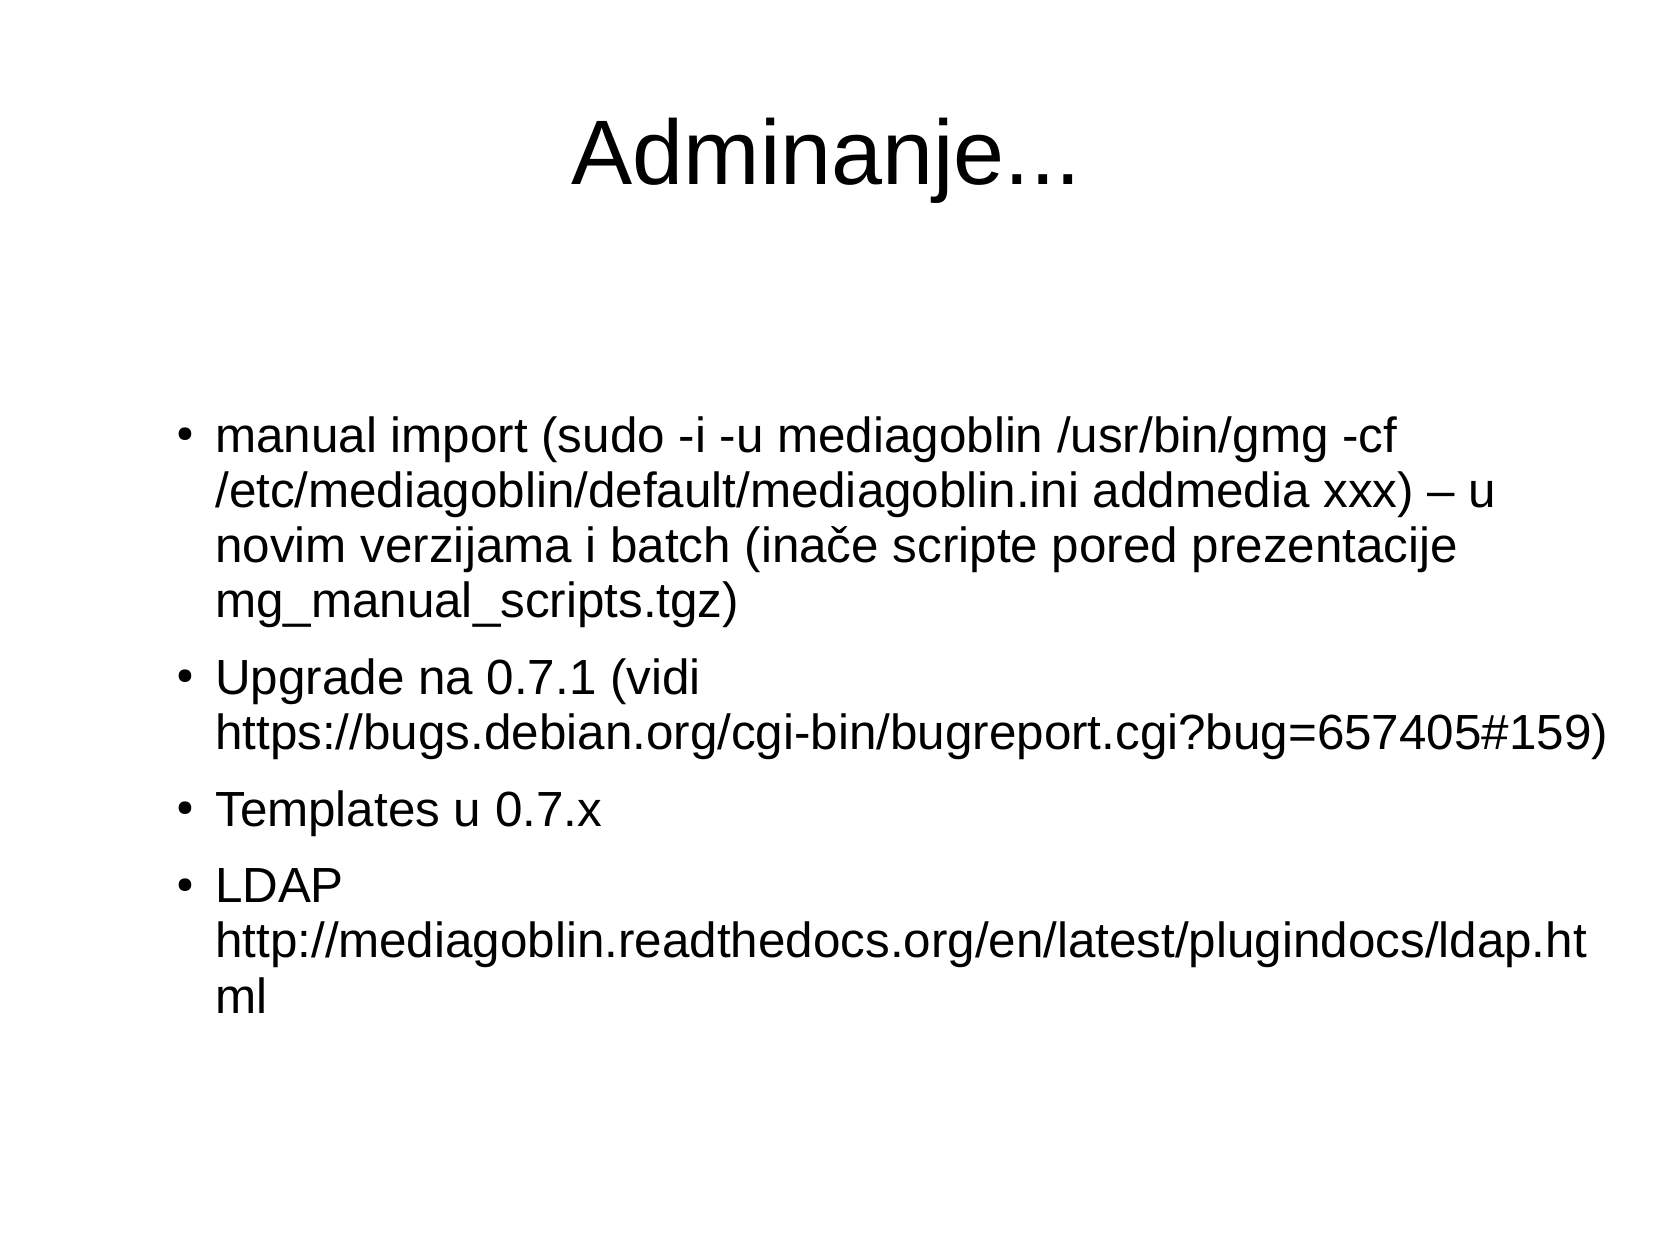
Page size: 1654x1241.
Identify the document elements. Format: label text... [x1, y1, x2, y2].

title Adminanje... [82, 49, 1571, 257]
list manual import (sudo -i -u mediagoblin /usr/bin/gmg -cf /etc/mediagoblin/default/mediagoblin.ini addmedia xxx) – u novim verzijama i batch (inače scripte pored prezentacije mg_manual_scripts.tgz) Upgrade na 0.7.1 (vidi https://bugs.debian.org/cgi-bin/bugreport.cgi?bug=657405#159) Templates u 0.7.x LDAP http://mediagoblin.readthedocs.org/en/latest/plugindocs/ldap.html [163, 330, 1619, 1050]
